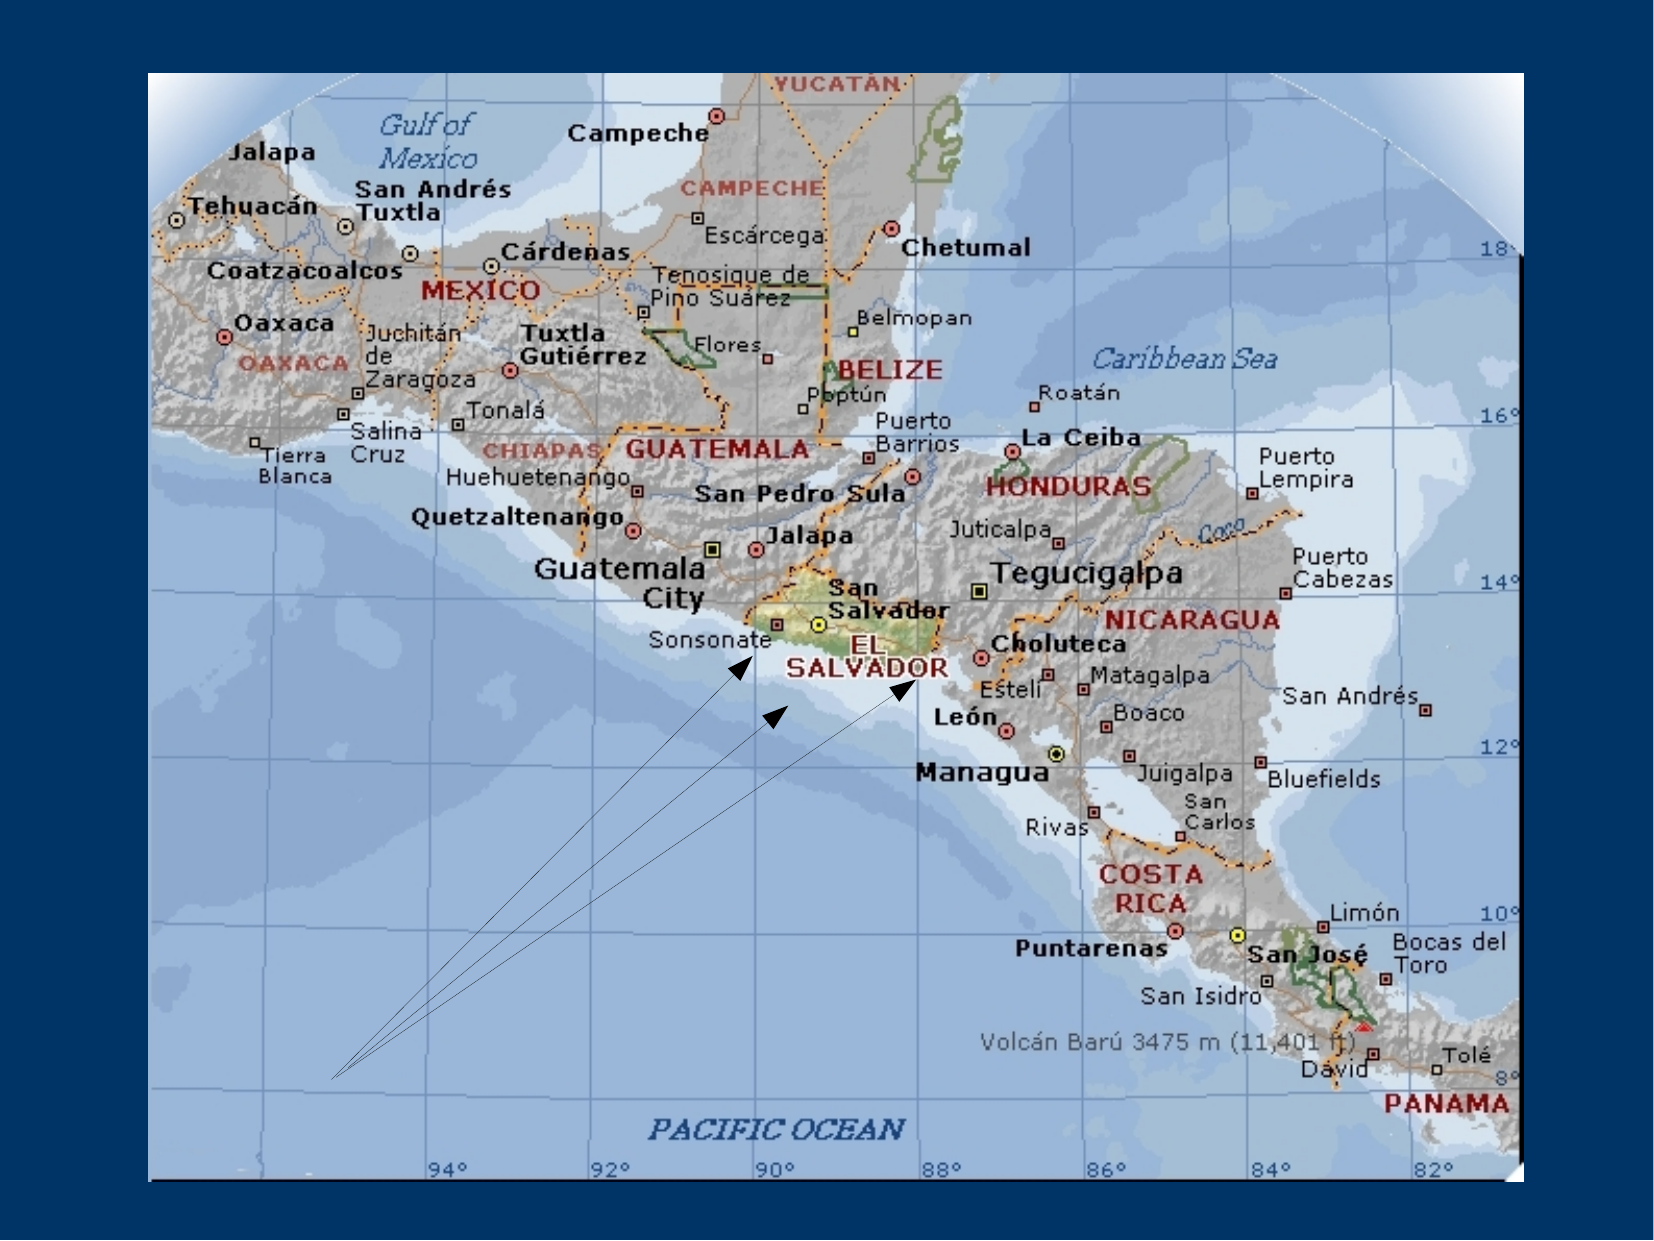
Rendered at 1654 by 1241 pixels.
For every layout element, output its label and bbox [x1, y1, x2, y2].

picture [148, 73, 1524, 1182]
